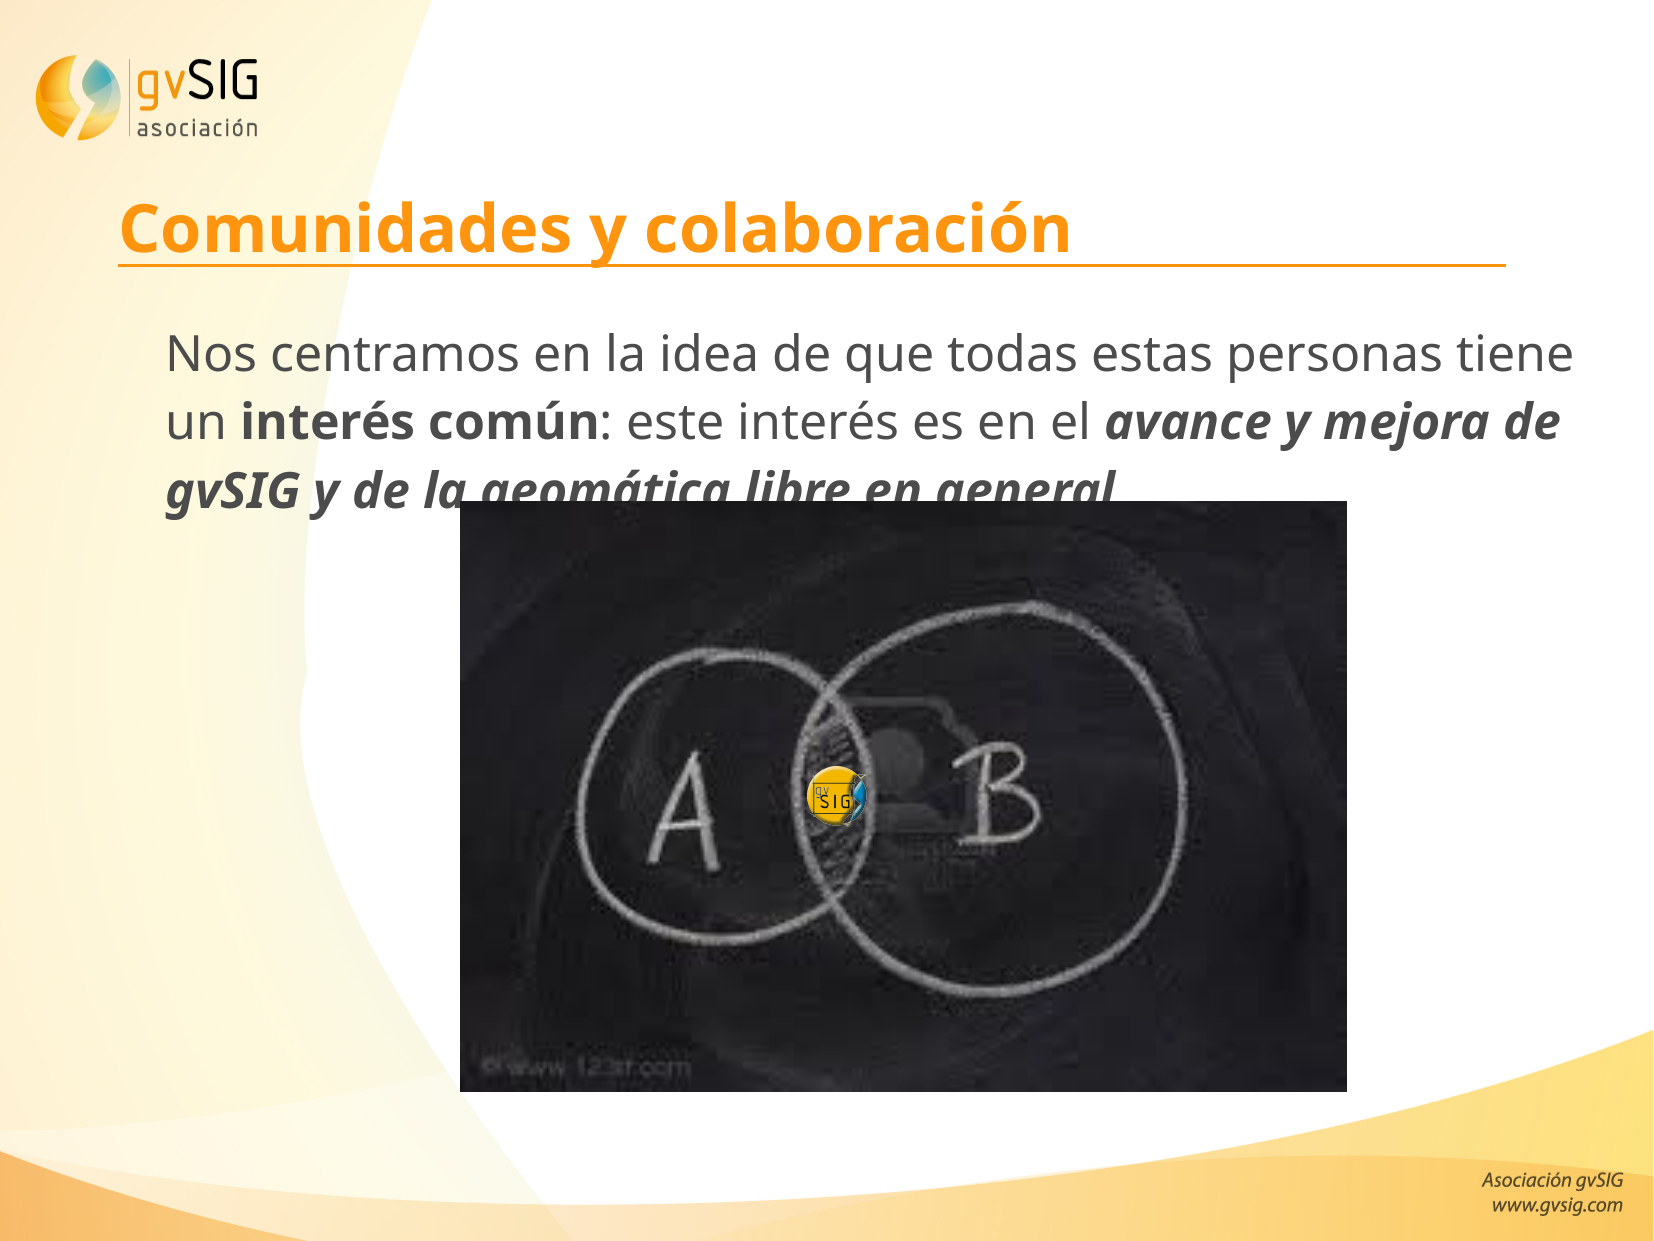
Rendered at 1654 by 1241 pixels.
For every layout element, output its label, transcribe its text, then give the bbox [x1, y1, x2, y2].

picture [0, 0, 1654, 1241]
title Nos centramos en la idea de que todas estas personas tiene un interés común: este interés es en el avance y mejora de gvSIG y de la geomática libre en general. [165, 303, 1613, 537]
title Comunidades y colaboración [118, 177, 1607, 276]
